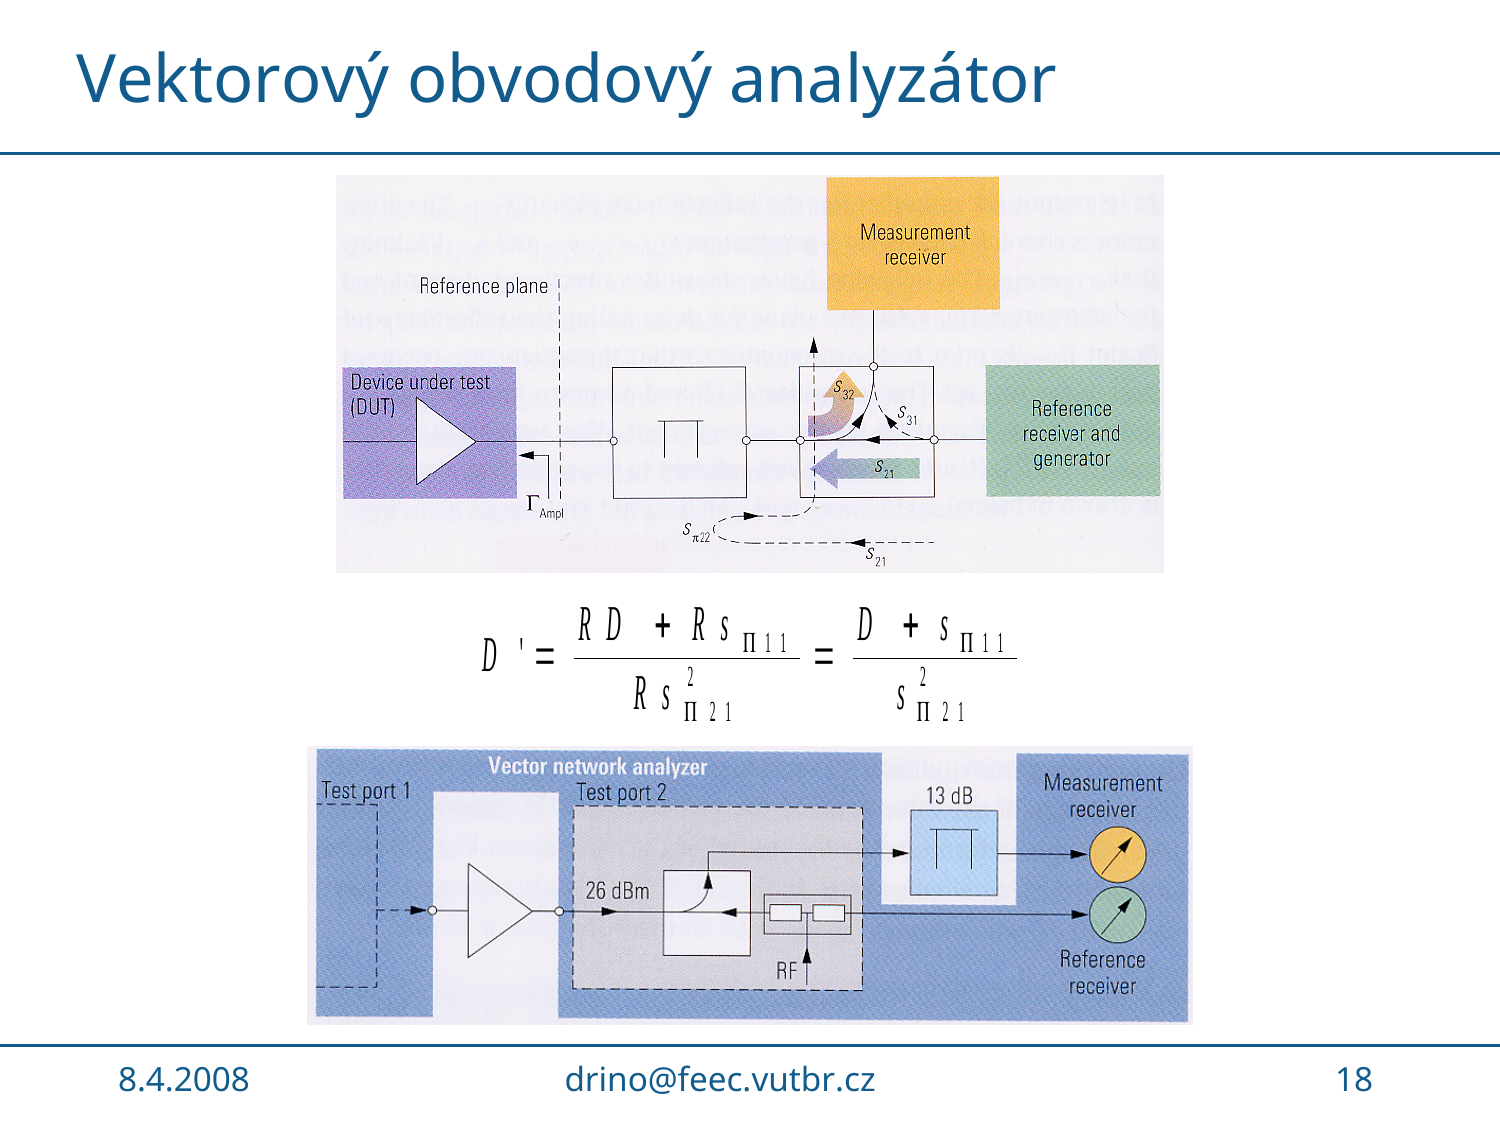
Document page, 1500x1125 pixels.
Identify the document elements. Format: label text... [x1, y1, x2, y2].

picture [473, 591, 1027, 734]
title Vektorový obvodový analyzátor [0, 0, 1500, 152]
text_box 8.4.2008 [103, 1049, 432, 1125]
text_box <číslo> [1075, 1049, 1388, 1125]
picture [307, 746, 1193, 1025]
picture [336, 175, 1164, 573]
text_box drino@feec.vutbr.cz [454, 1049, 987, 1125]
